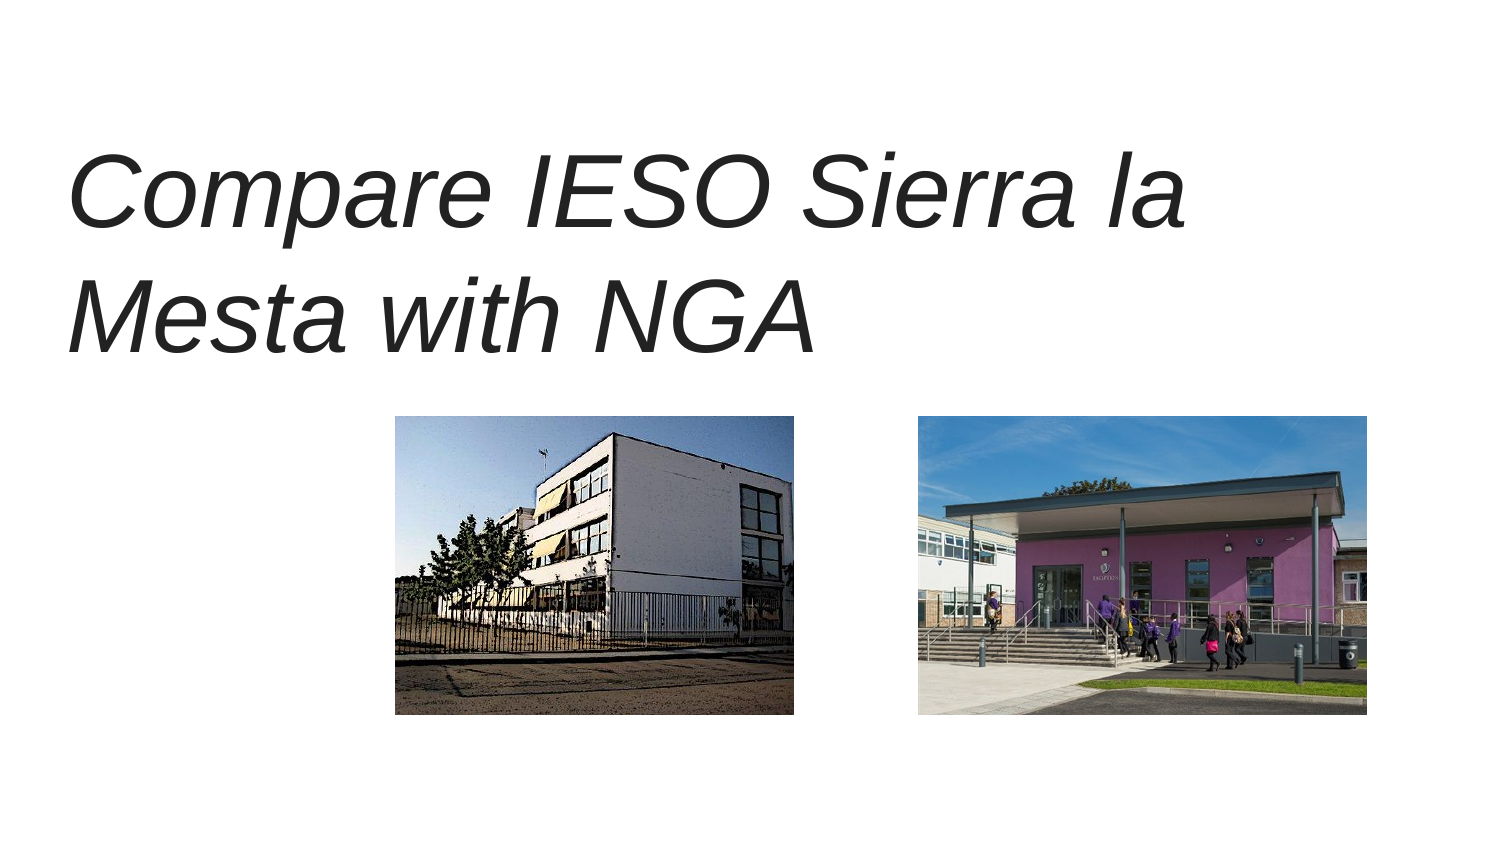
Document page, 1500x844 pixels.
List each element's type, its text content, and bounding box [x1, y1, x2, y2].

title Compare IESO Sierra la Mesta with NGA [51, 51, 1449, 389]
picture [918, 416, 1367, 716]
picture [395, 416, 794, 716]
